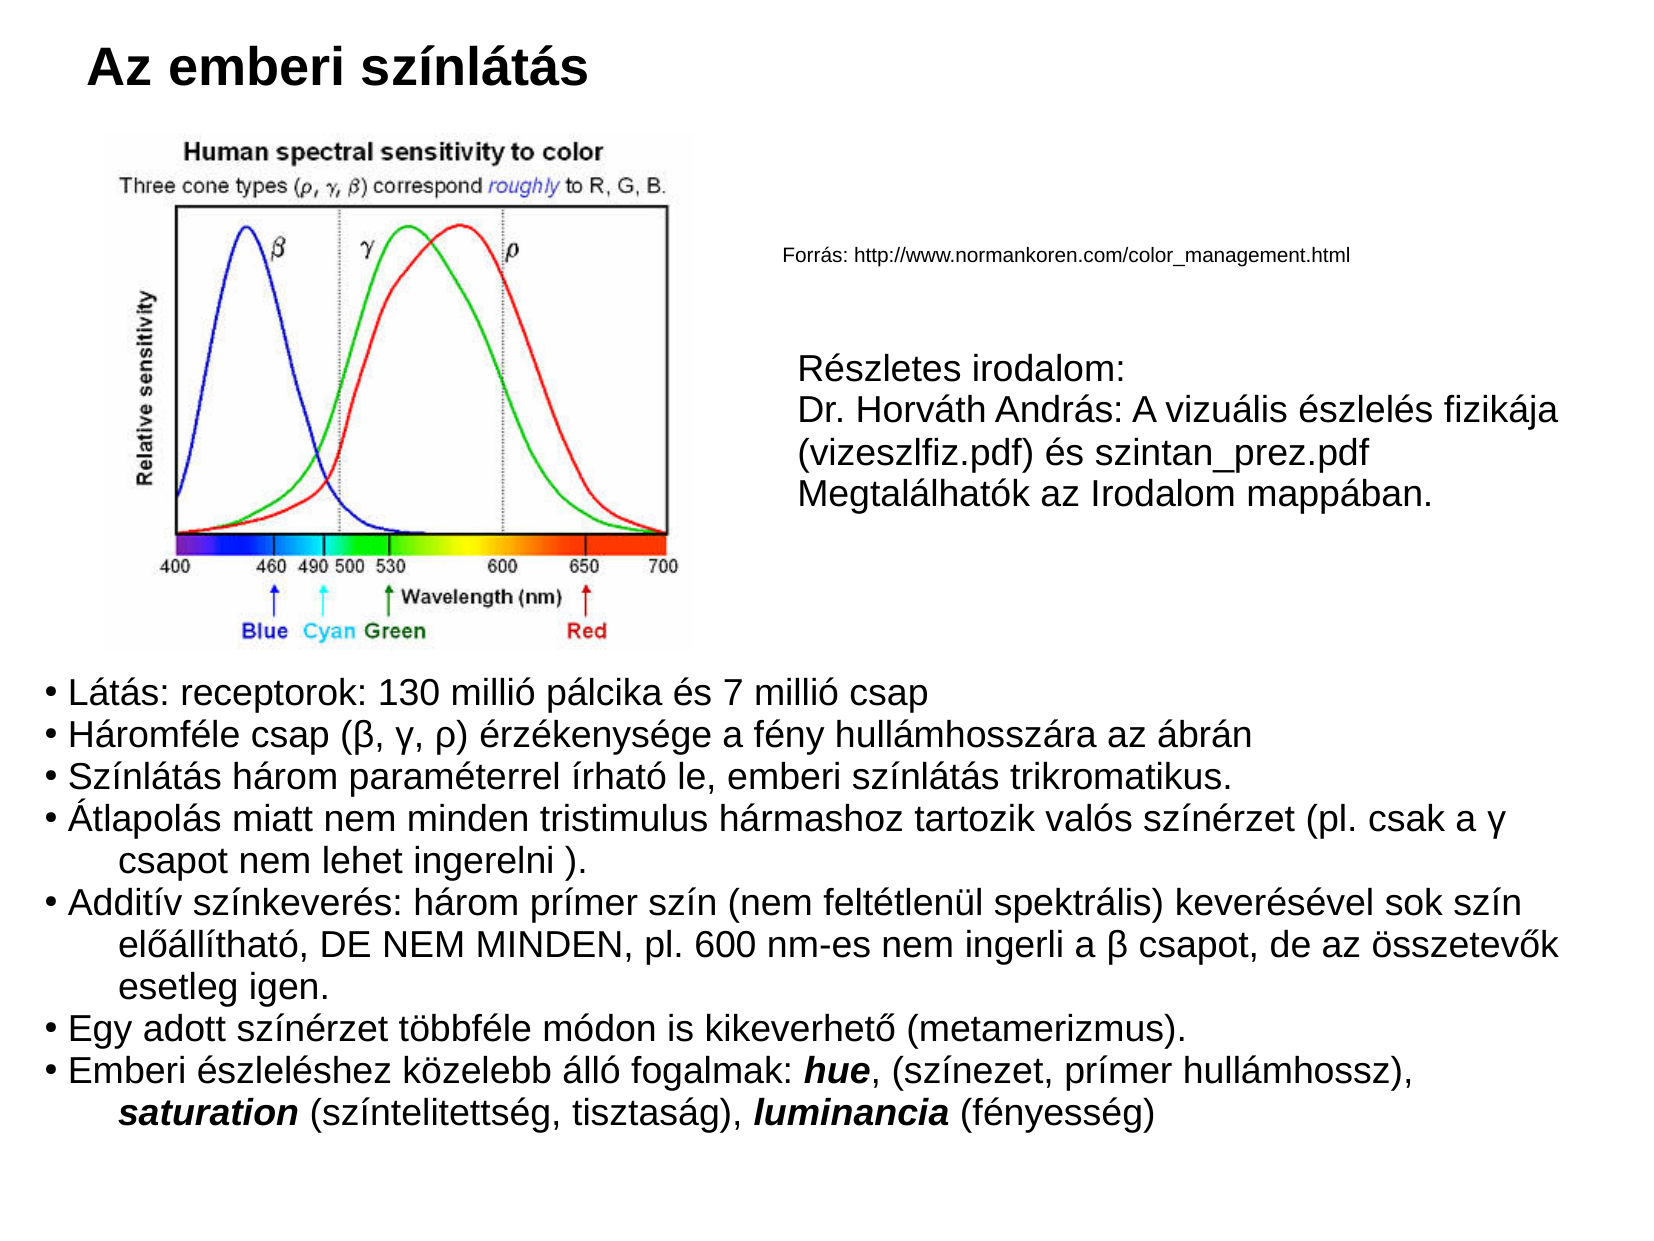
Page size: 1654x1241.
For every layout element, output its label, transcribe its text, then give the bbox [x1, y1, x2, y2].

text_box Forrás: http://www.normankoren.com/color_management.html [767, 236, 1368, 275]
picture [103, 133, 694, 650]
text_box Látás: receptorok: 130 millió pálcika és 7 millió csap Háromféle csap (β, γ, ρ) érzékenysége a fény hullámhosszára az ábrán Színlátás három paraméterrel írható le, emberi színlátás trikromatikus. Átlapolás miatt nem minden tristimulus hármashoz tartozik valós színérzet (pl. csak a γ csapot nem lehet ingerelni ). Additív színkeverés: három prímer szín (nem feltétlenül spektrális) keverésével sok szín előállítható, DE NEM MINDEN, pl. 600 nm-es nem ingerli a β csapot, de az összetevők esetleg igen. Egy adott színérzet többféle módon is kikeverhető (metamerizmus). Emberi észleléshez közelebb álló fogalmak: hue, (színezet, prímer hullámhossz), saturation (színtelitettség, tisztaság), luminancia (fényesség) [29, 664, 1574, 1186]
text_box Az emberi színlátás [72, 29, 606, 107]
text_box Részletes irodalom: Dr. Horváth András: A vizuális észlelés fizikája (vizeszlfiz.pdf) és szintan_prez.pdf Megtalálhatók az Irodalom mappában. [782, 339, 1574, 523]
